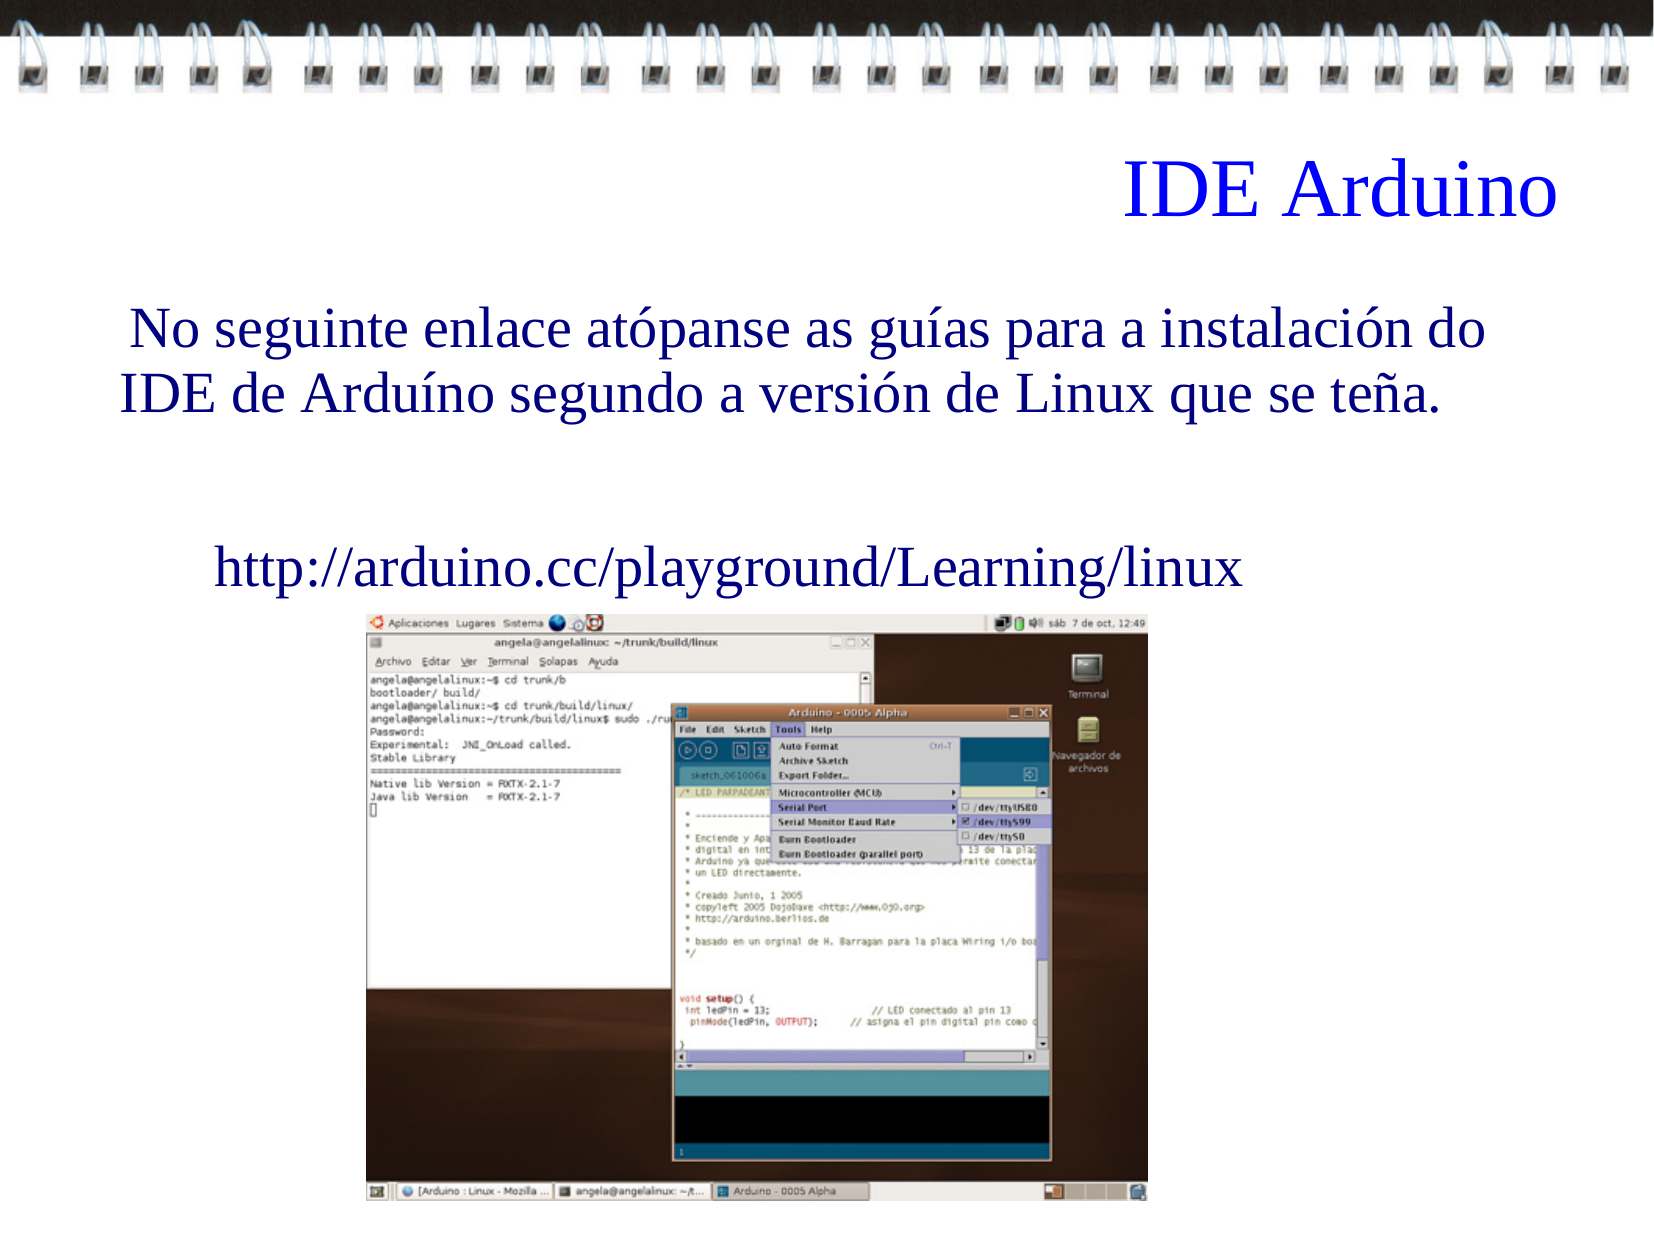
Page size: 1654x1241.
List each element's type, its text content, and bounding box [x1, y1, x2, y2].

text_box No seguinte enlace atópanse as guías para a instalación do IDE de Arduíno segundo a versión de Linux que se teña. [119, 295, 1514, 494]
text_box IDE Arduino [993, 119, 1654, 332]
text_box http://arduino.cc/playground/Learning/linux [214, 534, 1408, 615]
picture [366, 614, 1148, 1201]
picture [0, 0, 1654, 156]
